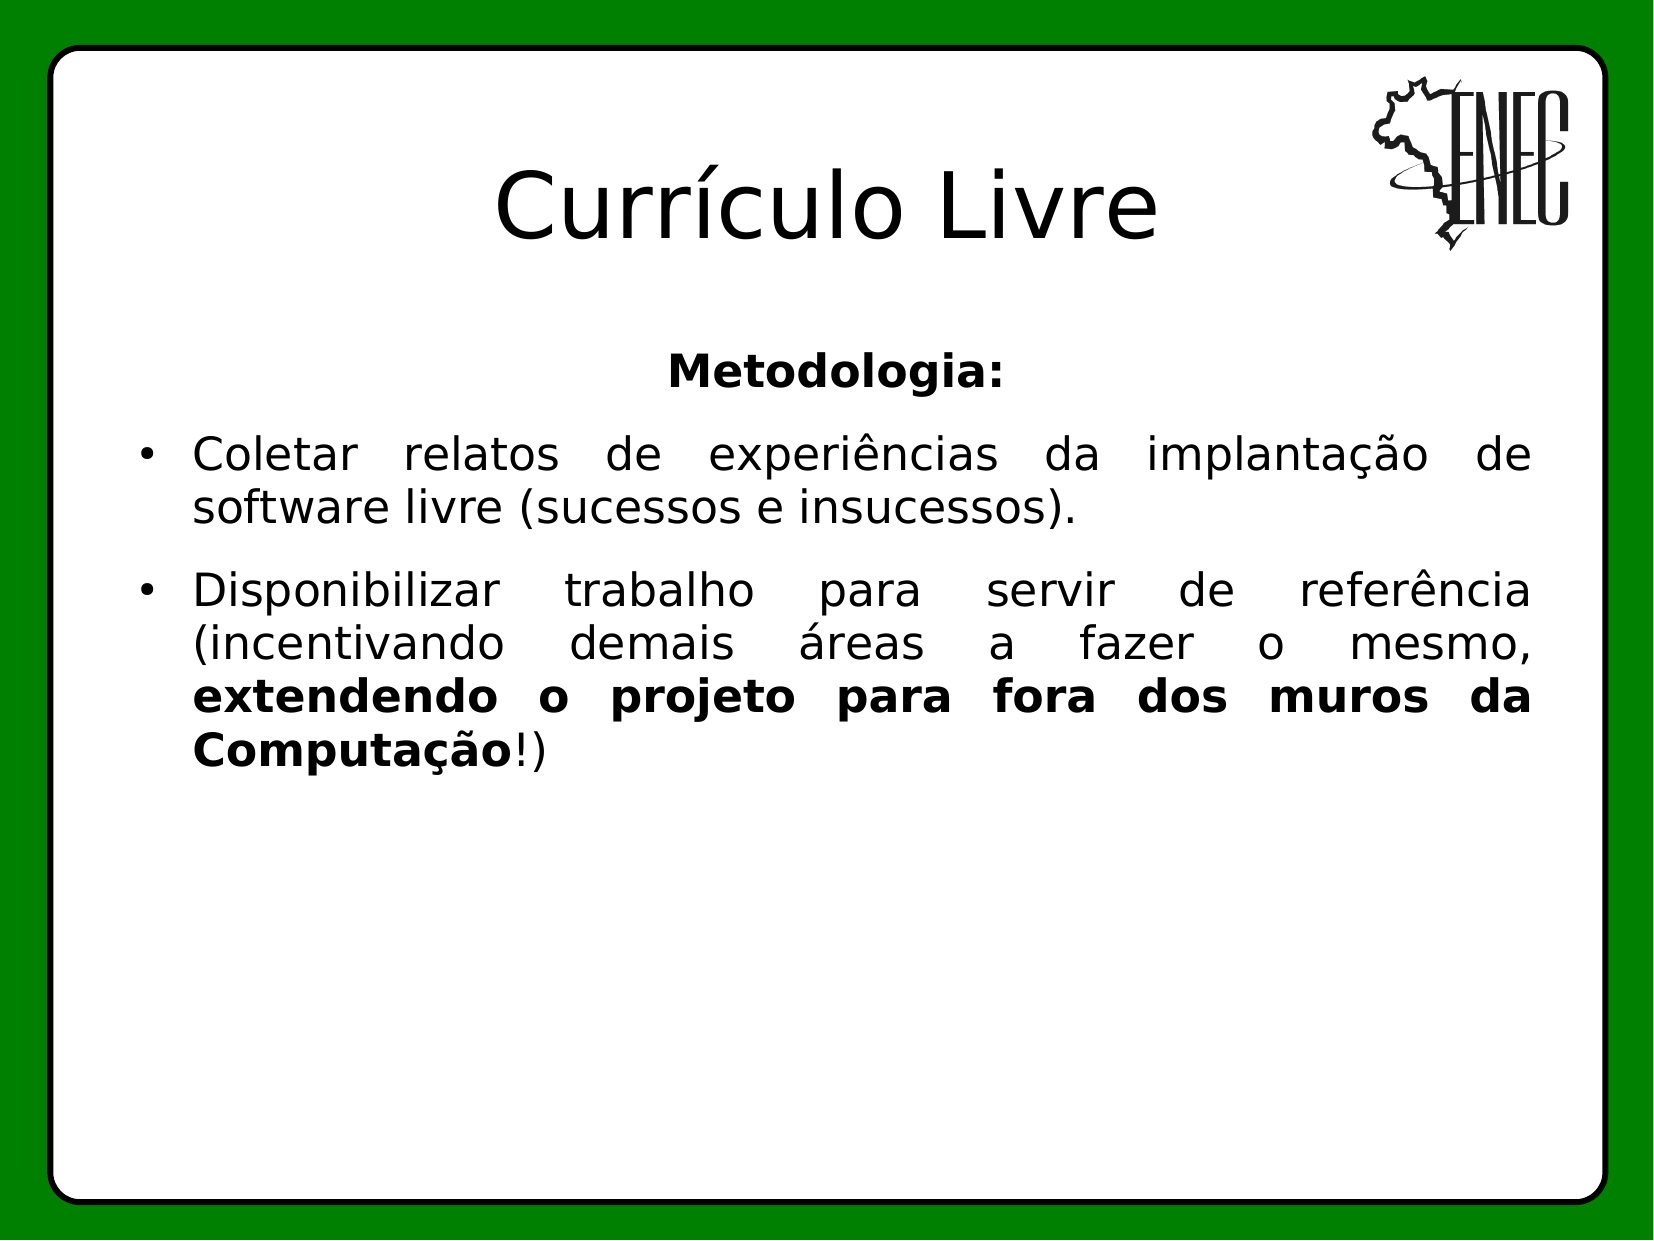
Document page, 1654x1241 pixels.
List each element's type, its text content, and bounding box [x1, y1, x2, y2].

list Metodologia: Coletar relatos de experiências da implantação de software livre (sucessos e insucessos). Disponibilizar trabalho para servir de referência (incentivando demais áreas a fazer o mesmo, extendendo o projeto para fora dos muros da Computação!) [121, 344, 1534, 1127]
title Currículo Livre [121, 102, 1534, 311]
picture [1367, 71, 1574, 273]
